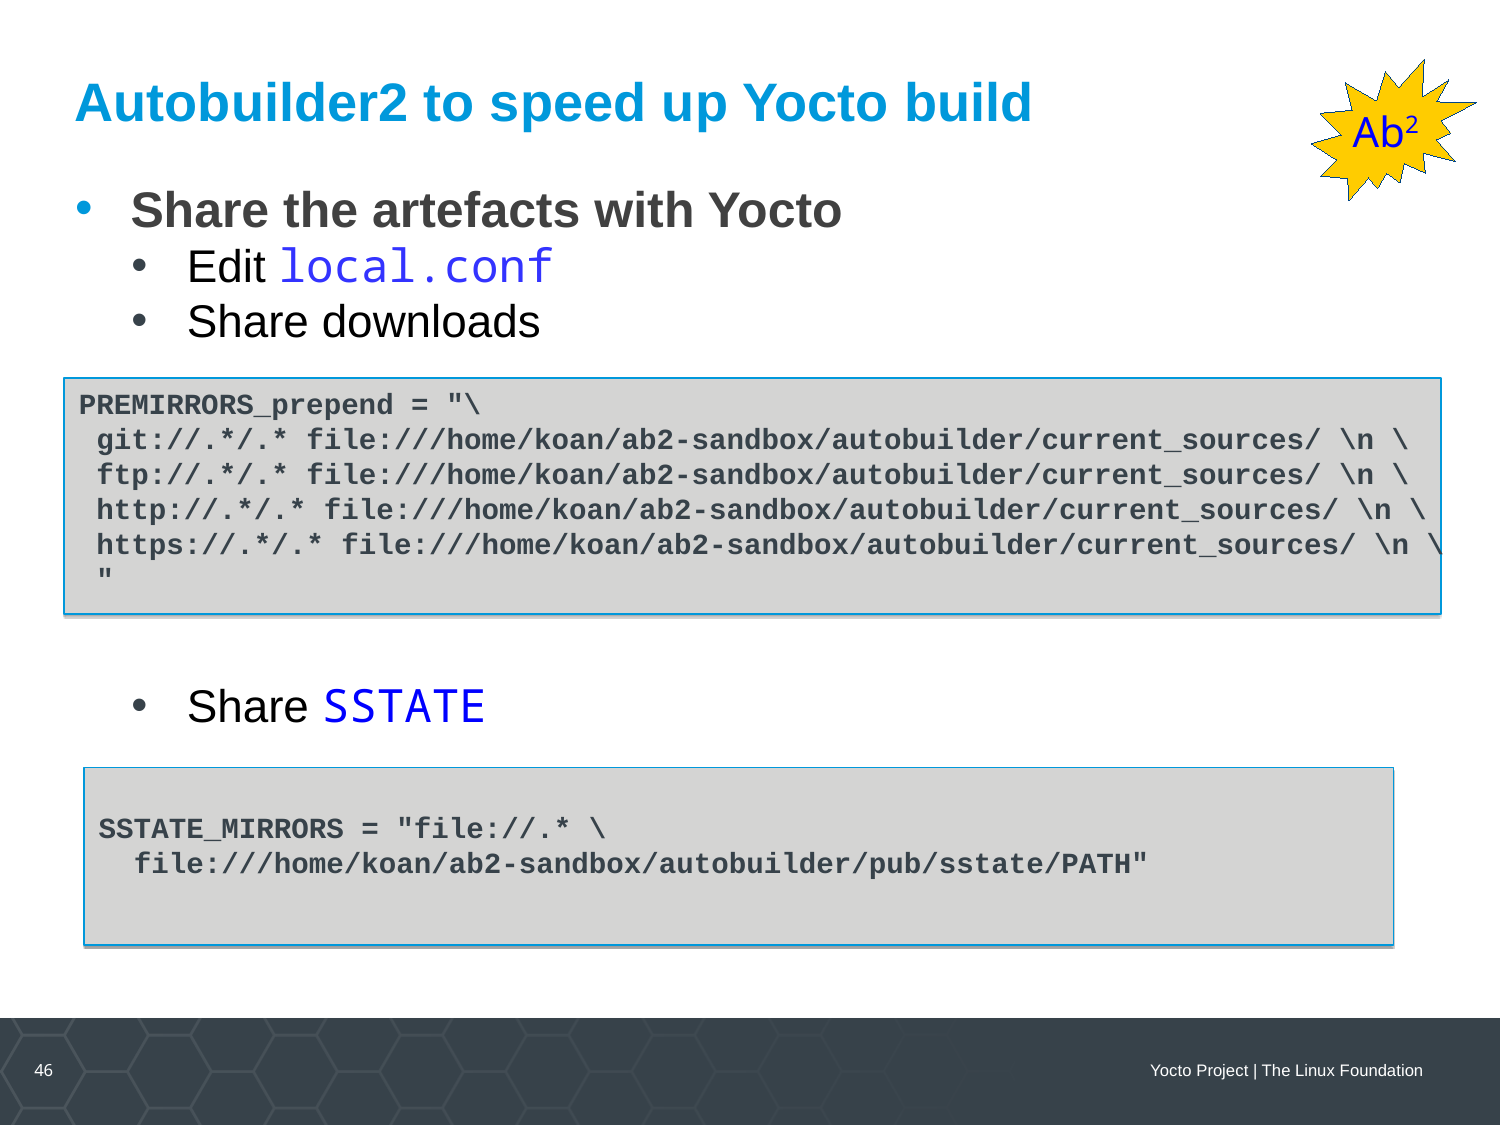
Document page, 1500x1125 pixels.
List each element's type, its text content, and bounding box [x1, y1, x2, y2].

text_box Ab2 [1311, 59, 1477, 201]
picture [0, 0, 1500, 1125]
text_box SSTATE_MIRRORS = "file://.* \ file:///home/koan/ab2-sandbox/autobuilder/pub/sstate/PATH" [83, 767, 1394, 945]
text_box Autobuilder2 to speed up Yocto build [74, 67, 1416, 177]
text_box Share the artefacts with Yocto Edit local.conf Share downloads Share SSTATE [74, 615, 1424, 839]
text_box PREMIRRORS_prepend = "\ git://.*/.* file:///home/koan/ab2-sandbox/autobuilder/current_sources/ \n \ ftp://.*/.* file:///home/koan/ab2-sandbox/autobuilder/current_sources/ \n \ http://.*/.* file:///home/koan/ab2-sandbox/autobuilder/current_sources/ \n \ https://.*/.* file:///home/koan/ab2-sandbox/autobuilder/current_sources/ \n \ " [64, 377, 1441, 615]
text_box Share the artefacts with Yocto Edit local.conf Share downloads Share SSTATE [74, 177, 1424, 377]
